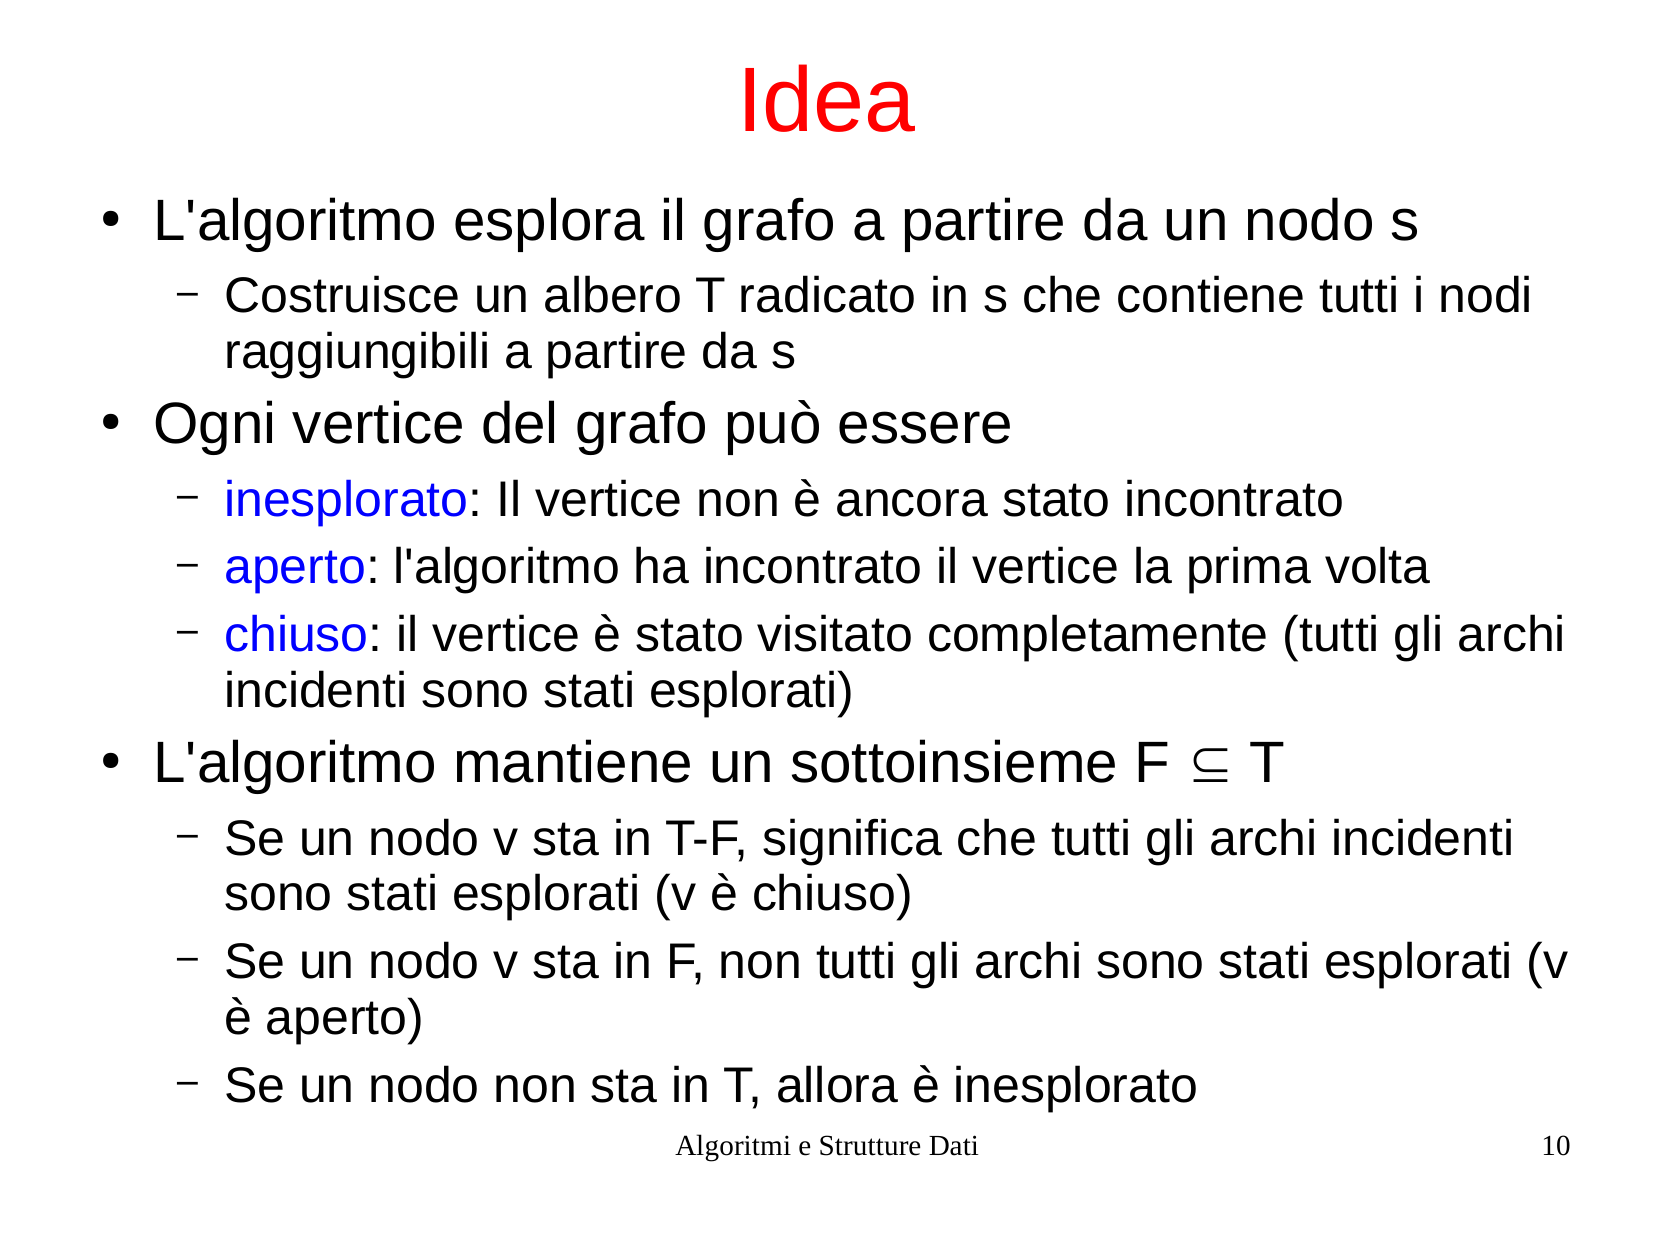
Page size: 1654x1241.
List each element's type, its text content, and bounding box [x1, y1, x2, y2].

list L'algoritmo esplora il grafo a partire da un nodo s Costruisce un albero T radicato in s che contiene tutti i nodi raggiungibili a partire da s Ogni vertice del grafo può essere inesplorato: Il vertice non è ancora stato incontrato aperto: l'algoritmo ha incontrato il vertice la prima volta chiuso: il vertice è stato visitato completamente (tutti gli archi incidenti sono stati esplorati) L'algoritmo mantiene un sottoinsieme F  T Se un nodo v sta in T-F, significa che tutti gli archi incidenti sono stati esplorati (v è chiuso) Se un nodo v sta in F, non tutti gli archi sono stati esplorati (v è aperto) Se un nodo non sta in T, allora è inesplorato [82, 187, 1571, 1233]
title Idea [82, 48, 1571, 152]
